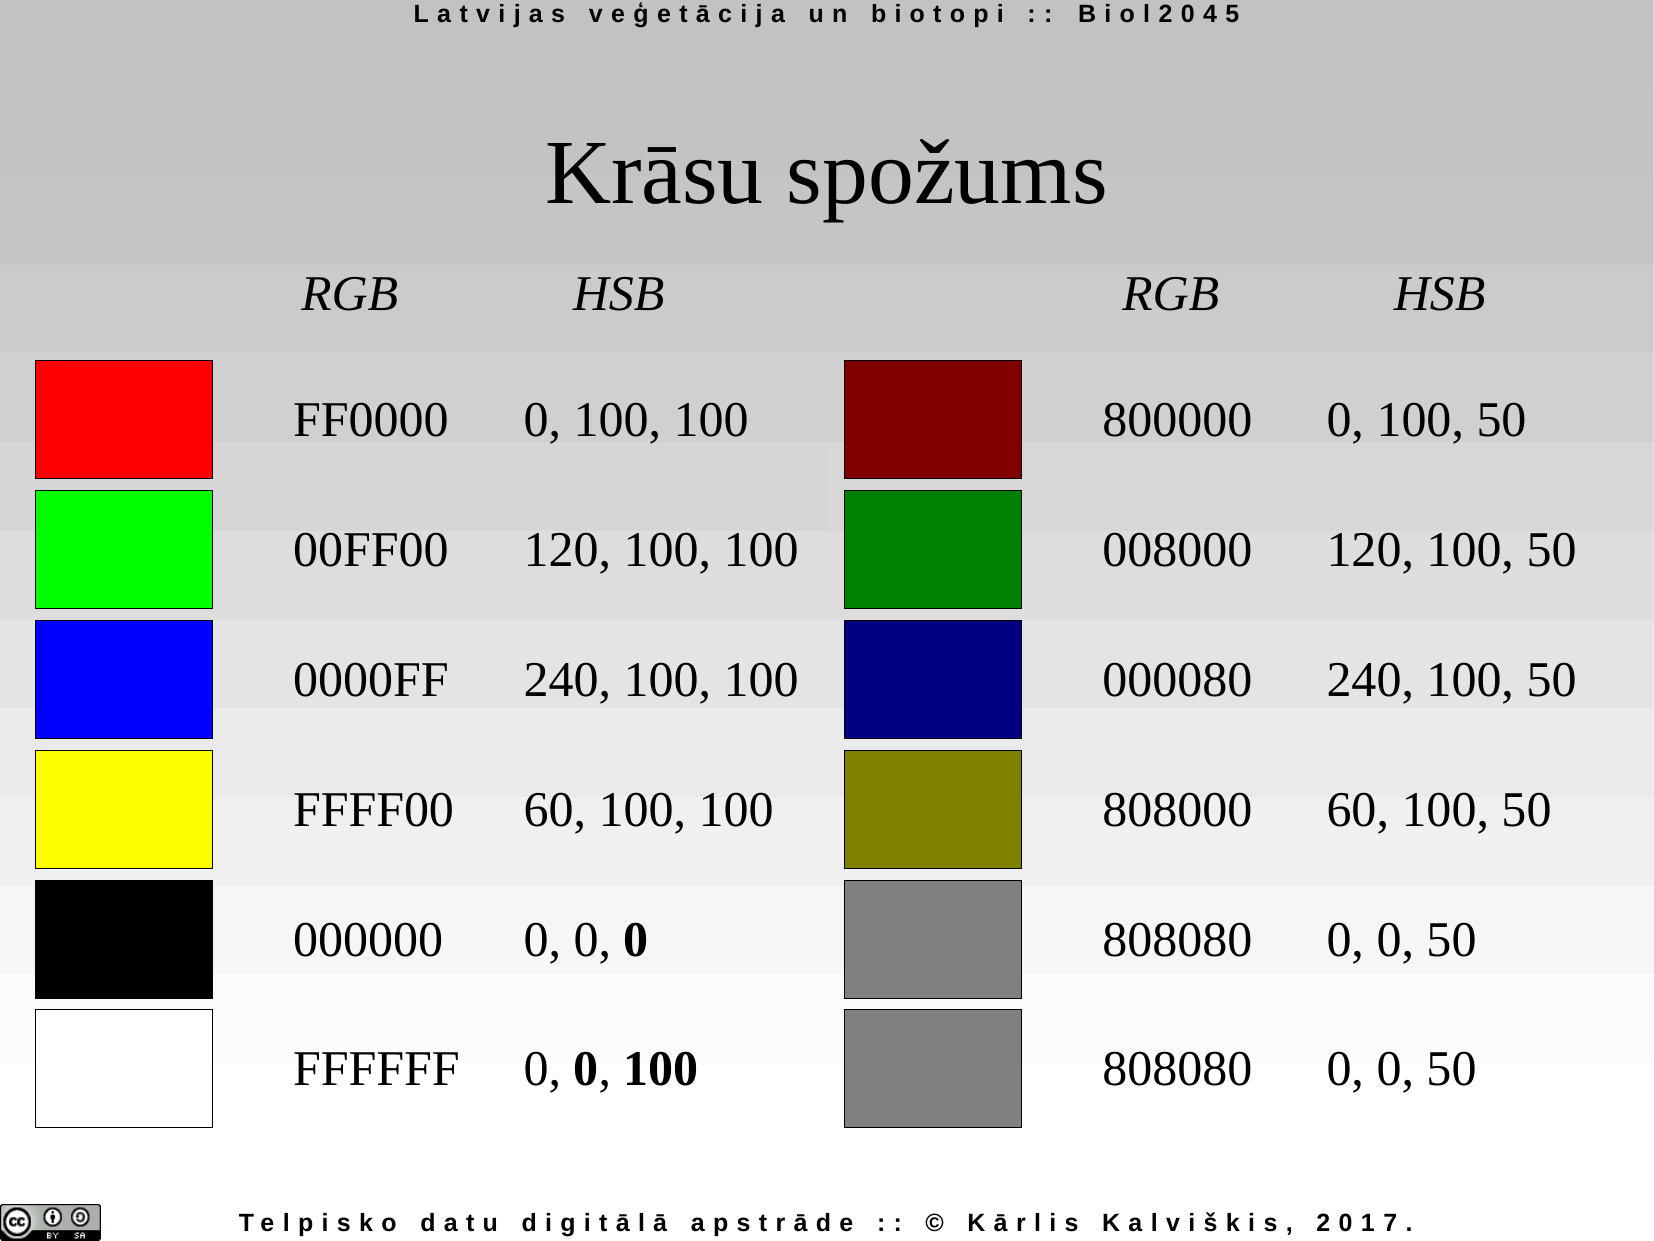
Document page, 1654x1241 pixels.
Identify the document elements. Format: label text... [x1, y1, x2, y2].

text_box 000080 [1102, 651, 1253, 707]
title Krāsu spožums [29, 49, 1625, 296]
text_box 808080 [1102, 911, 1253, 967]
text_box [844, 620, 1022, 739]
text_box 60, 100, 50 [1326, 781, 1552, 837]
text_box [844, 750, 1022, 869]
text_box RGB [301, 265, 399, 322]
text_box FF0000 [293, 391, 449, 447]
text_box 120, 100, 50 [1326, 521, 1577, 577]
text_box [35, 880, 213, 999]
text_box [844, 1009, 1022, 1128]
text_box 00FF00 [293, 521, 449, 577]
text_box 240, 100, 100 [523, 650, 799, 708]
text_box HSB [572, 265, 665, 322]
text_box [844, 880, 1022, 999]
text_box 000000 [293, 911, 444, 967]
text_box 60, 100, 100 [523, 780, 774, 838]
text_box 0, 0, 50 [1326, 1041, 1477, 1097]
text_box 008000 [1102, 521, 1253, 577]
text_box 0000FF [293, 651, 449, 707]
text_box 120, 100, 100 [523, 520, 799, 578]
text_box RGB [1122, 265, 1220, 322]
text_box [35, 620, 213, 739]
text_box 0, 100, 50 [1326, 391, 1527, 447]
text_box 0, 0, 100 [523, 1040, 704, 1098]
text_box [35, 360, 213, 479]
text_box HSB [1393, 265, 1486, 322]
text_box 0, 0, 0 [523, 910, 762, 968]
text_box FFFF00 [293, 781, 455, 837]
text_box FFFFFF [293, 1041, 460, 1097]
text_box 0, 100, 100 [523, 390, 749, 448]
picture [0, 0, 1654, 1241]
text_box 240, 100, 50 [1326, 651, 1577, 707]
text_box 800000 [1102, 391, 1253, 447]
text_box 0, 0, 50 [1326, 911, 1477, 967]
text_box [844, 360, 1022, 479]
text_box [844, 490, 1022, 609]
text_box 808080 [1102, 1041, 1253, 1097]
text_box [35, 1009, 213, 1128]
text_box [35, 490, 213, 609]
text_box 808000 [1102, 781, 1253, 837]
text_box [35, 750, 213, 869]
